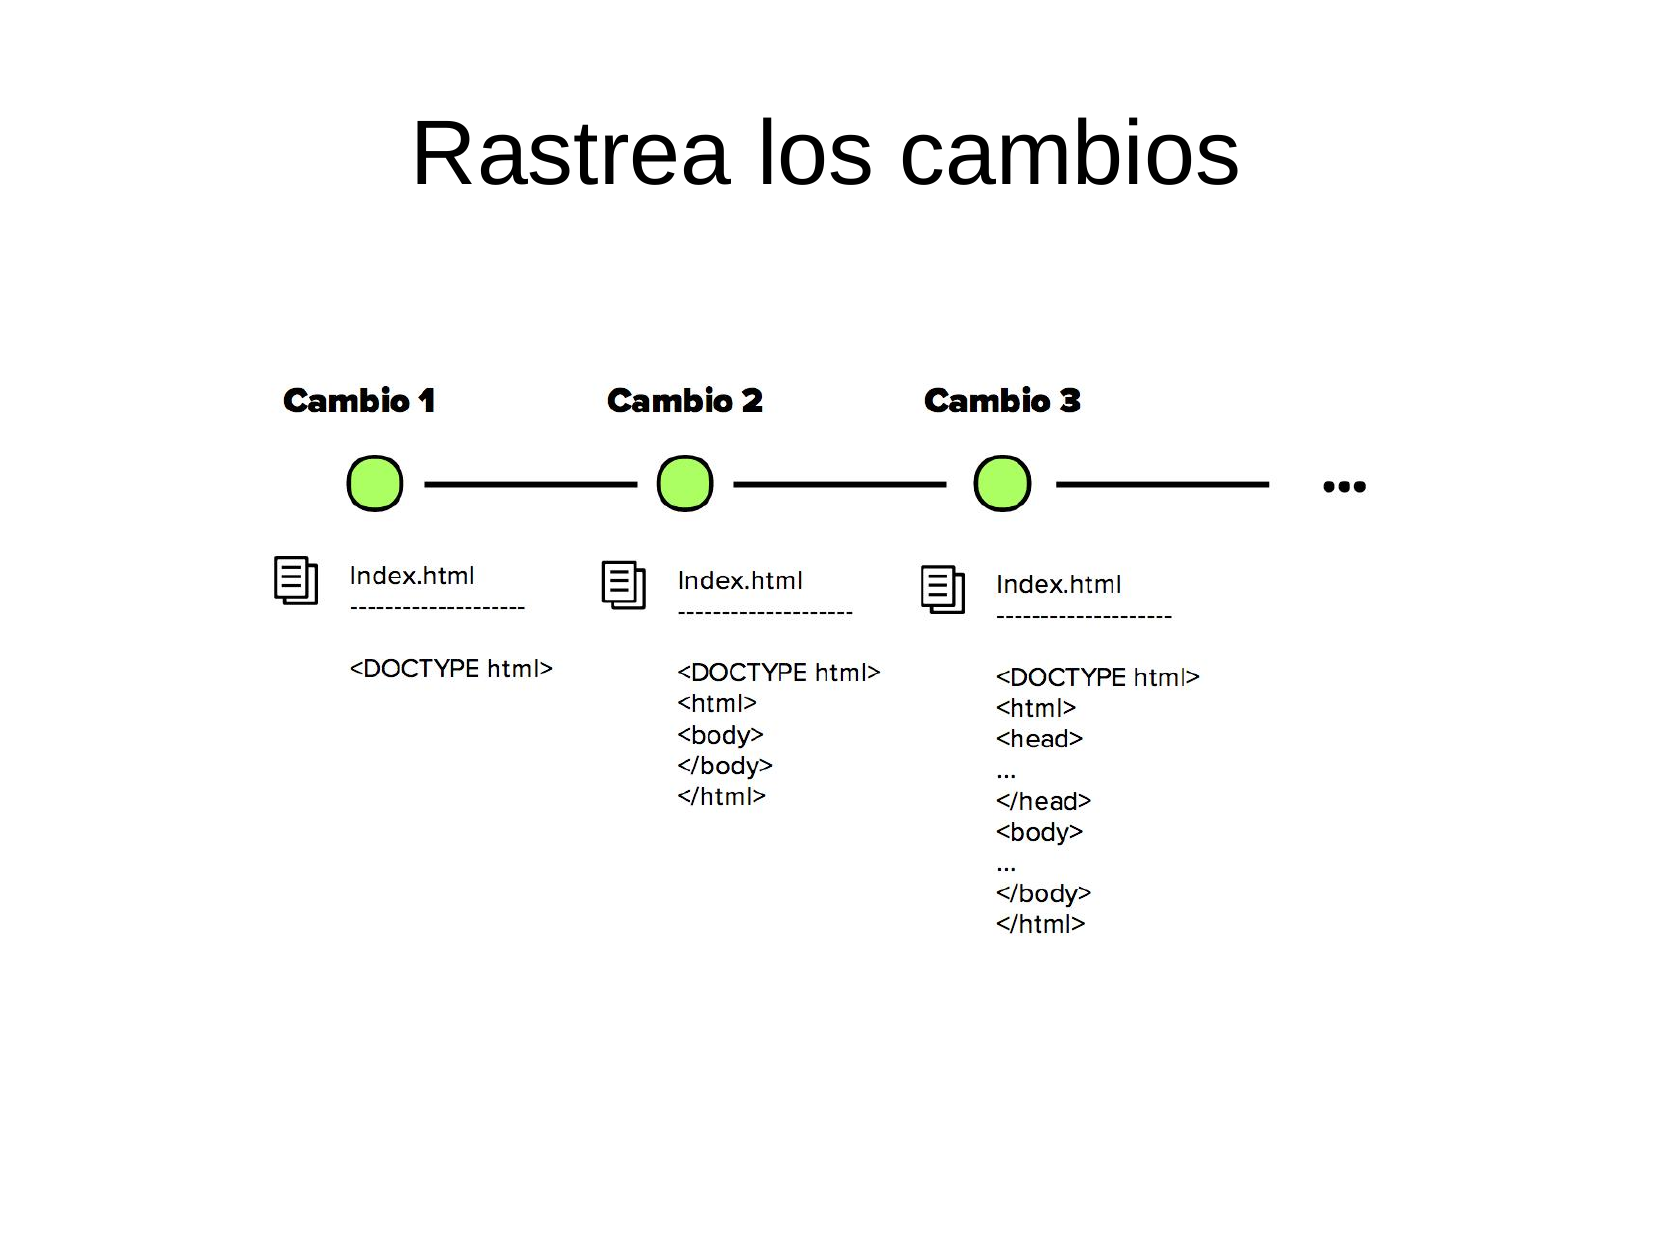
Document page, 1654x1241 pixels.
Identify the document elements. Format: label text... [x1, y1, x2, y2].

picture [209, 290, 1445, 1010]
title Rastrea los cambios [82, 49, 1571, 257]
